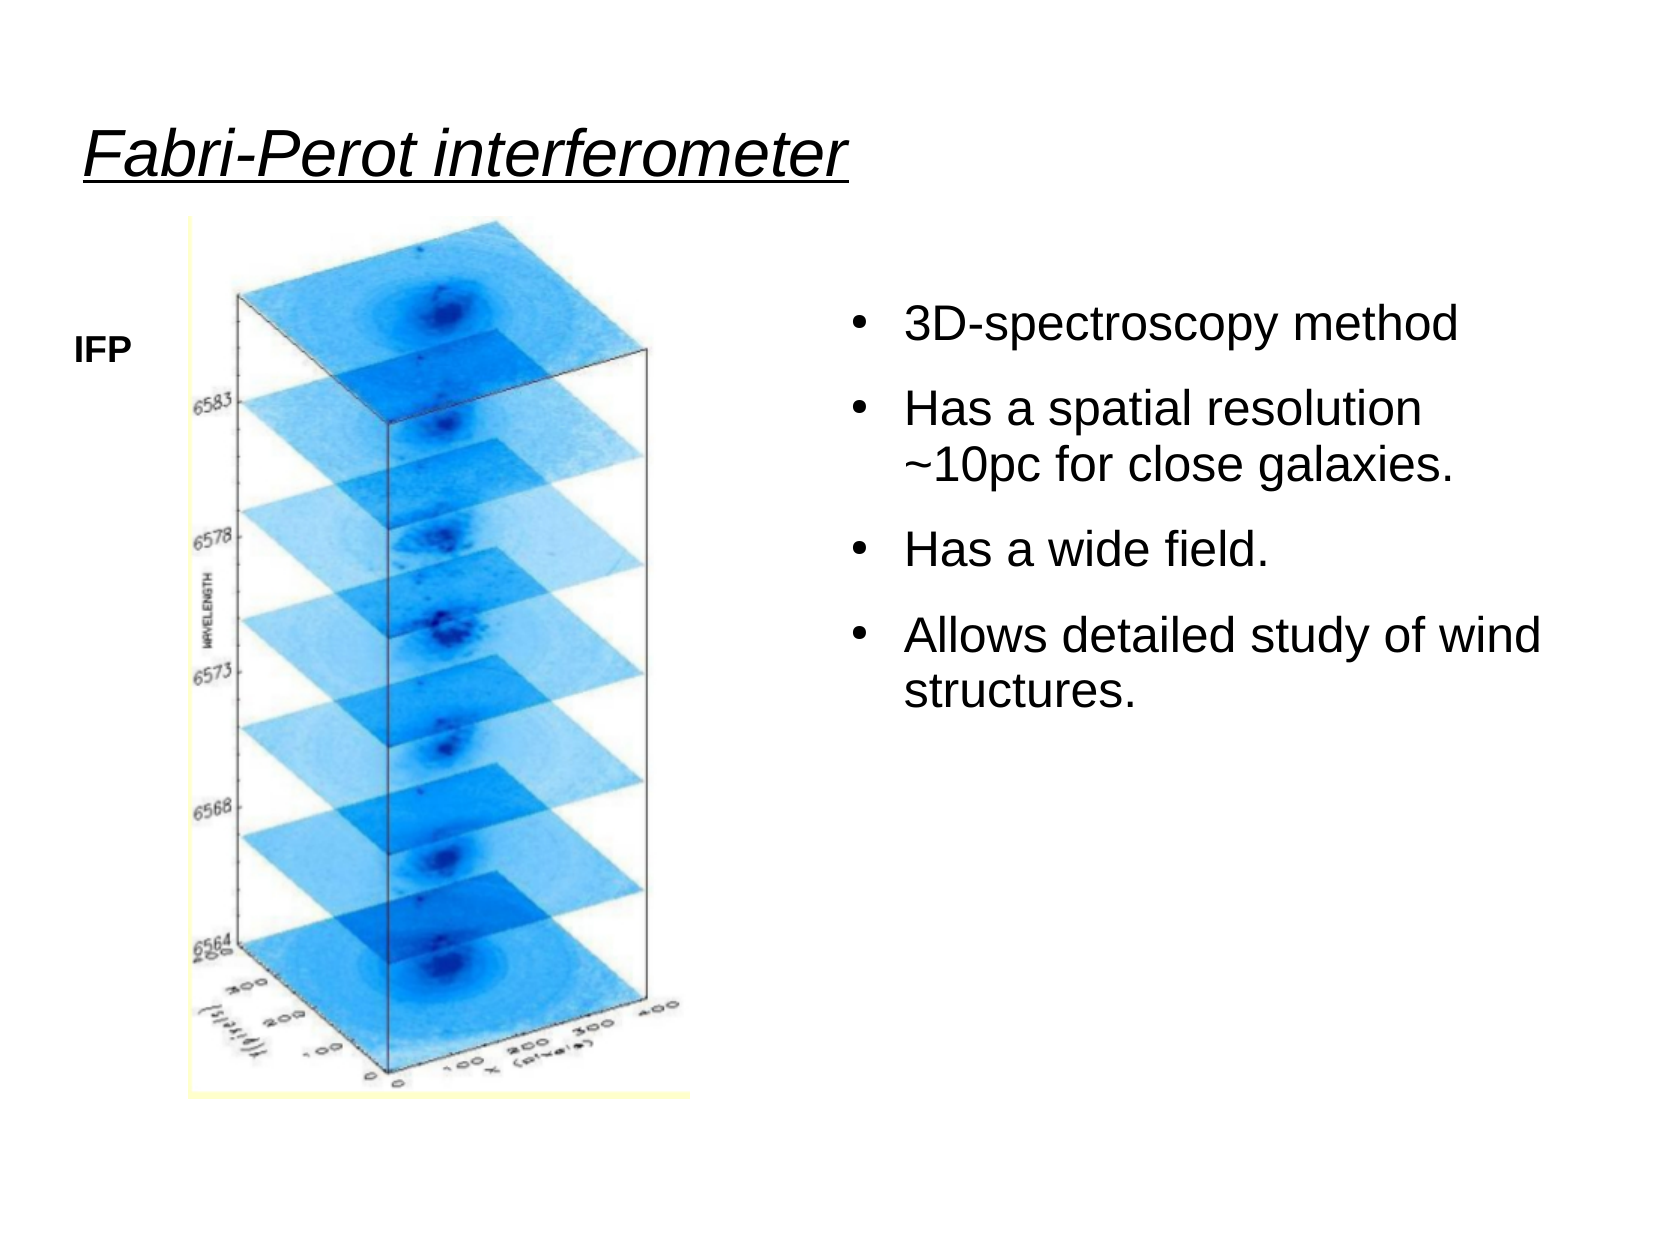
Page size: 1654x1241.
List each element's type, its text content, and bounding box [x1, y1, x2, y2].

text_box IFP [59, 321, 148, 378]
list 3D-spectroscopy method Has a spatial resolution ~10pc for close galaxies. Has a wide field. Allows detailed study of wind structures. [832, 295, 1560, 1015]
title Fabri-Perot interferometer [82, 49, 1571, 257]
picture [188, 216, 690, 1099]
